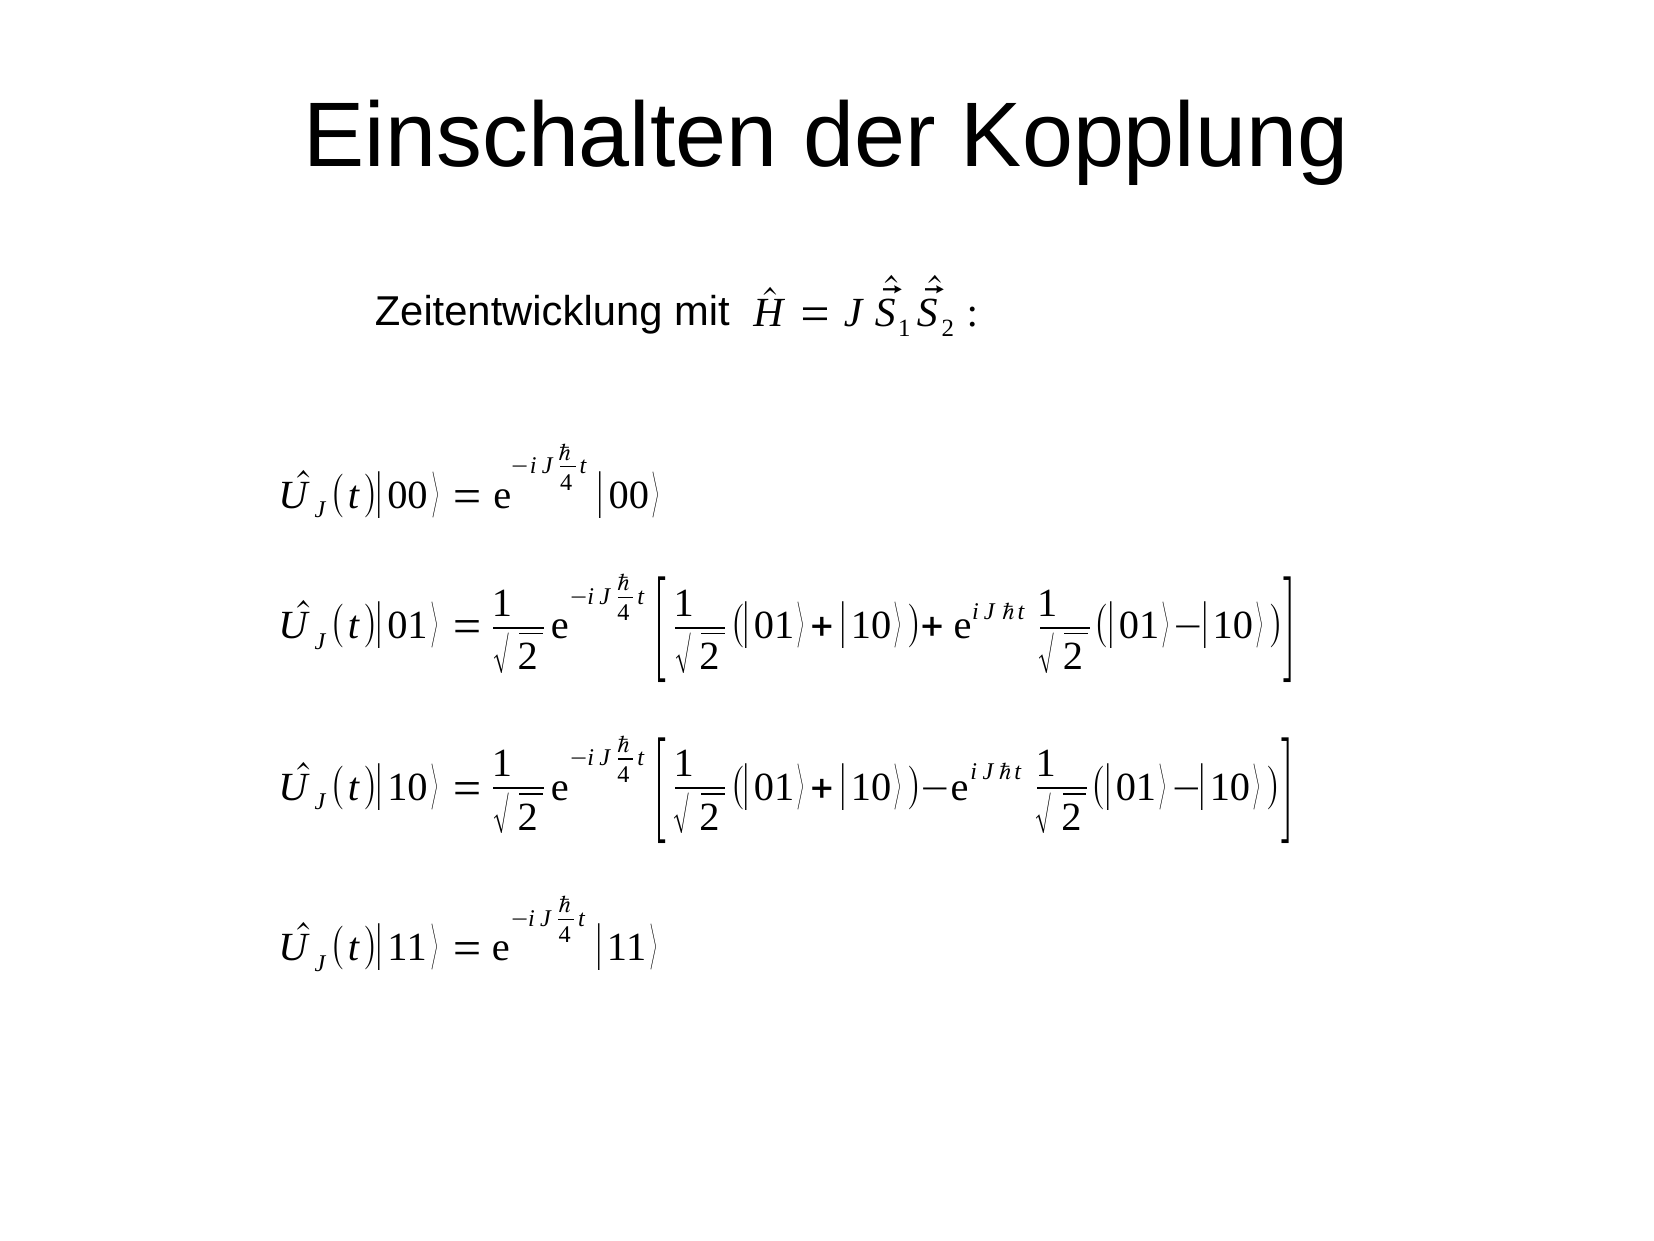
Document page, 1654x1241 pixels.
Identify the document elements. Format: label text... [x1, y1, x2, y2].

text_box Zeitentwicklung mit [360, 280, 744, 343]
chart [272, 440, 1305, 977]
chart [744, 272, 985, 343]
title Einschalten der Kopplung [82, 31, 1571, 239]
